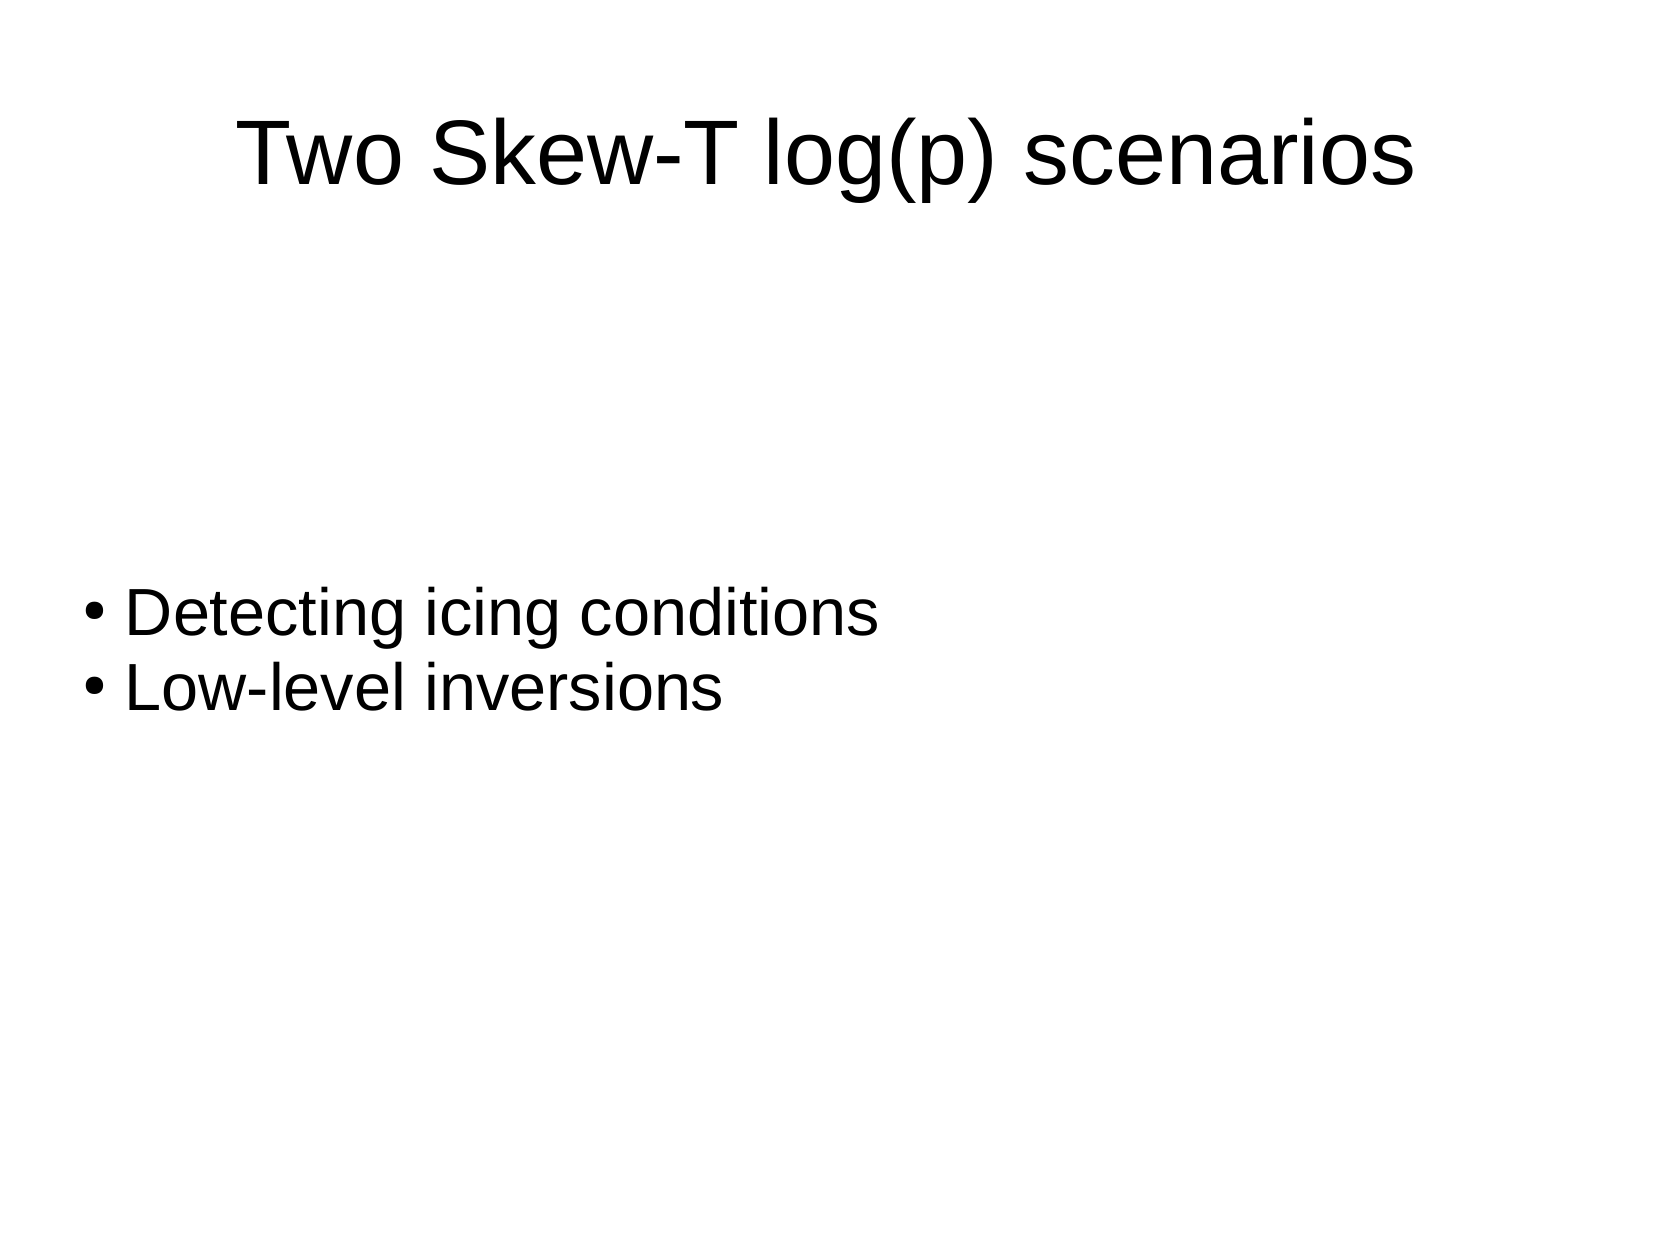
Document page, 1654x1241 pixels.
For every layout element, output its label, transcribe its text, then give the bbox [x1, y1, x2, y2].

subtitle Detecting icing conditions Low-level inversions [82, 290, 1571, 1010]
title Two Skew-T log(p) scenarios [82, 49, 1571, 257]
